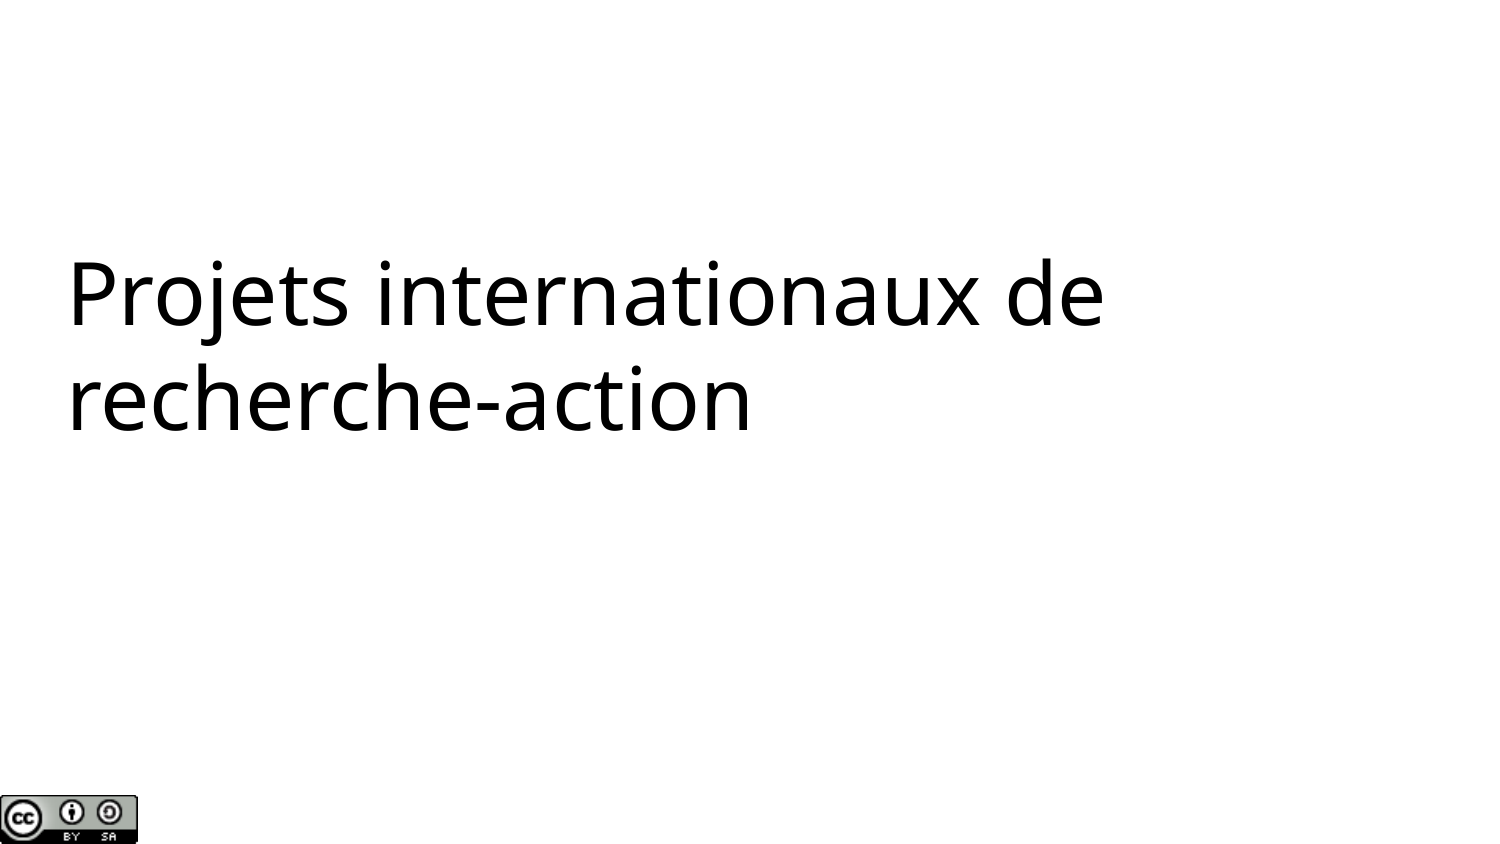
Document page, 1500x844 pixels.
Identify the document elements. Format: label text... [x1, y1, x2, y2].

picture [0, 795, 138, 844]
title Projets internationaux de recherche-action [51, 326, 1449, 464]
